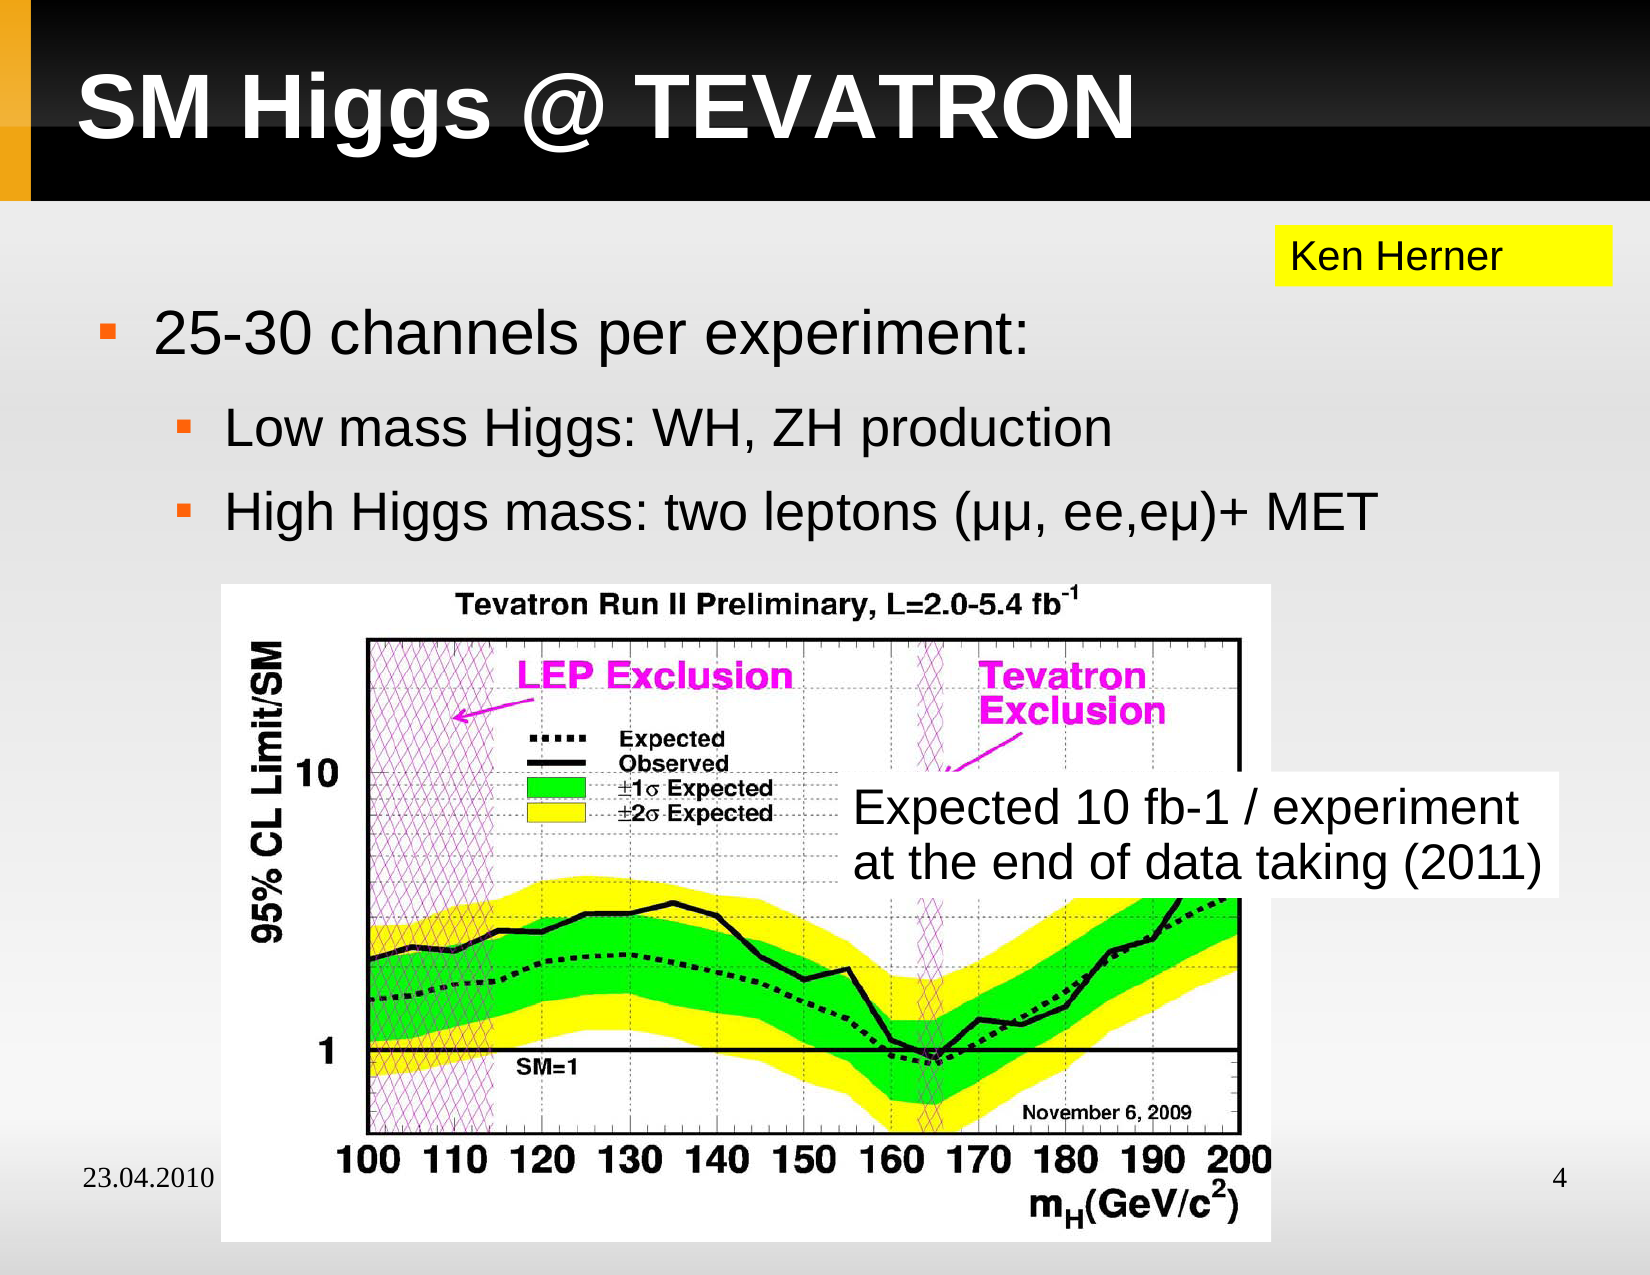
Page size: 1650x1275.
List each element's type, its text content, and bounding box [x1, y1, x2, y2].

list 25-30 channels per experiment: Low mass Higgs: WH, ZH production High Higgs mass: two leptons (μμ, ee,eμ)+ MET [82, 298, 1568, 1126]
text_box Expected 10 fb-1 / experiment at the end of data taking (2011) [837, 771, 1560, 898]
picture [0, 0, 1650, 1275]
text_box Ken Herner [1275, 225, 1613, 287]
title SM Higgs @ TEVATRON [76, 7, 1562, 206]
